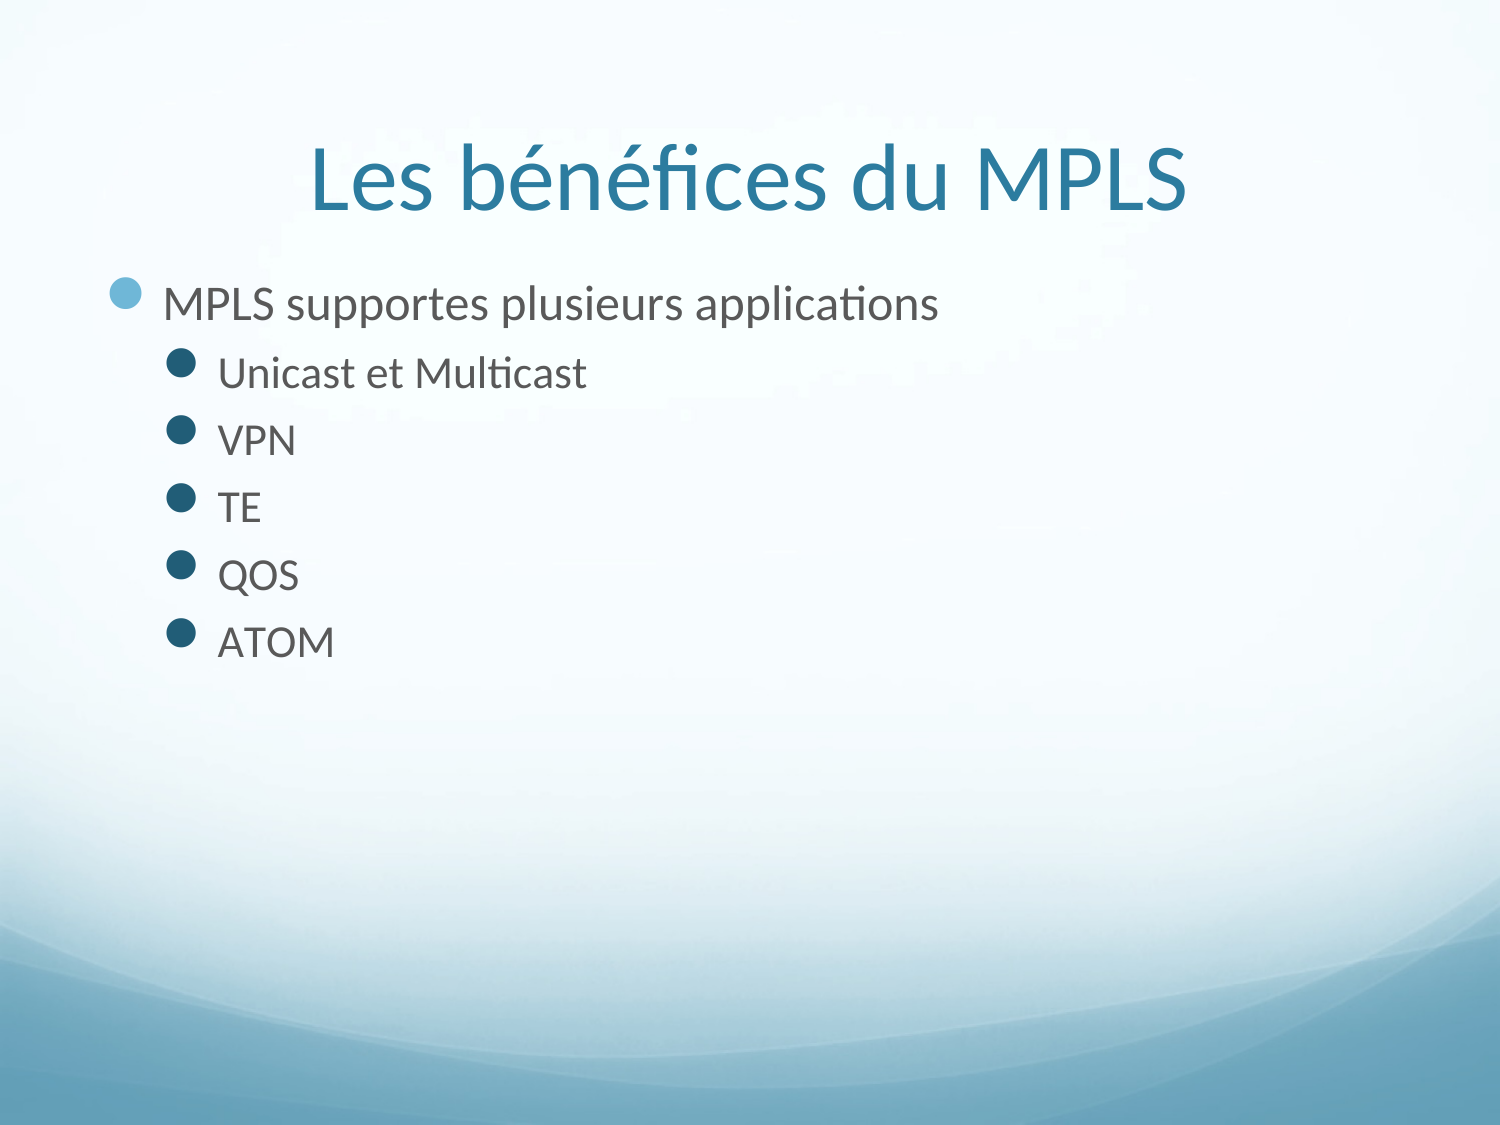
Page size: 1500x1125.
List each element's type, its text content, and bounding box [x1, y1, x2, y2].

list MPLS supportes plusieurs applications Unicast et Multicast VPN TE QOS ATOM [90, 262, 1410, 975]
title Les bénéfices du MPLS [90, 17, 1410, 237]
picture [0, 0, 1500, 1125]
